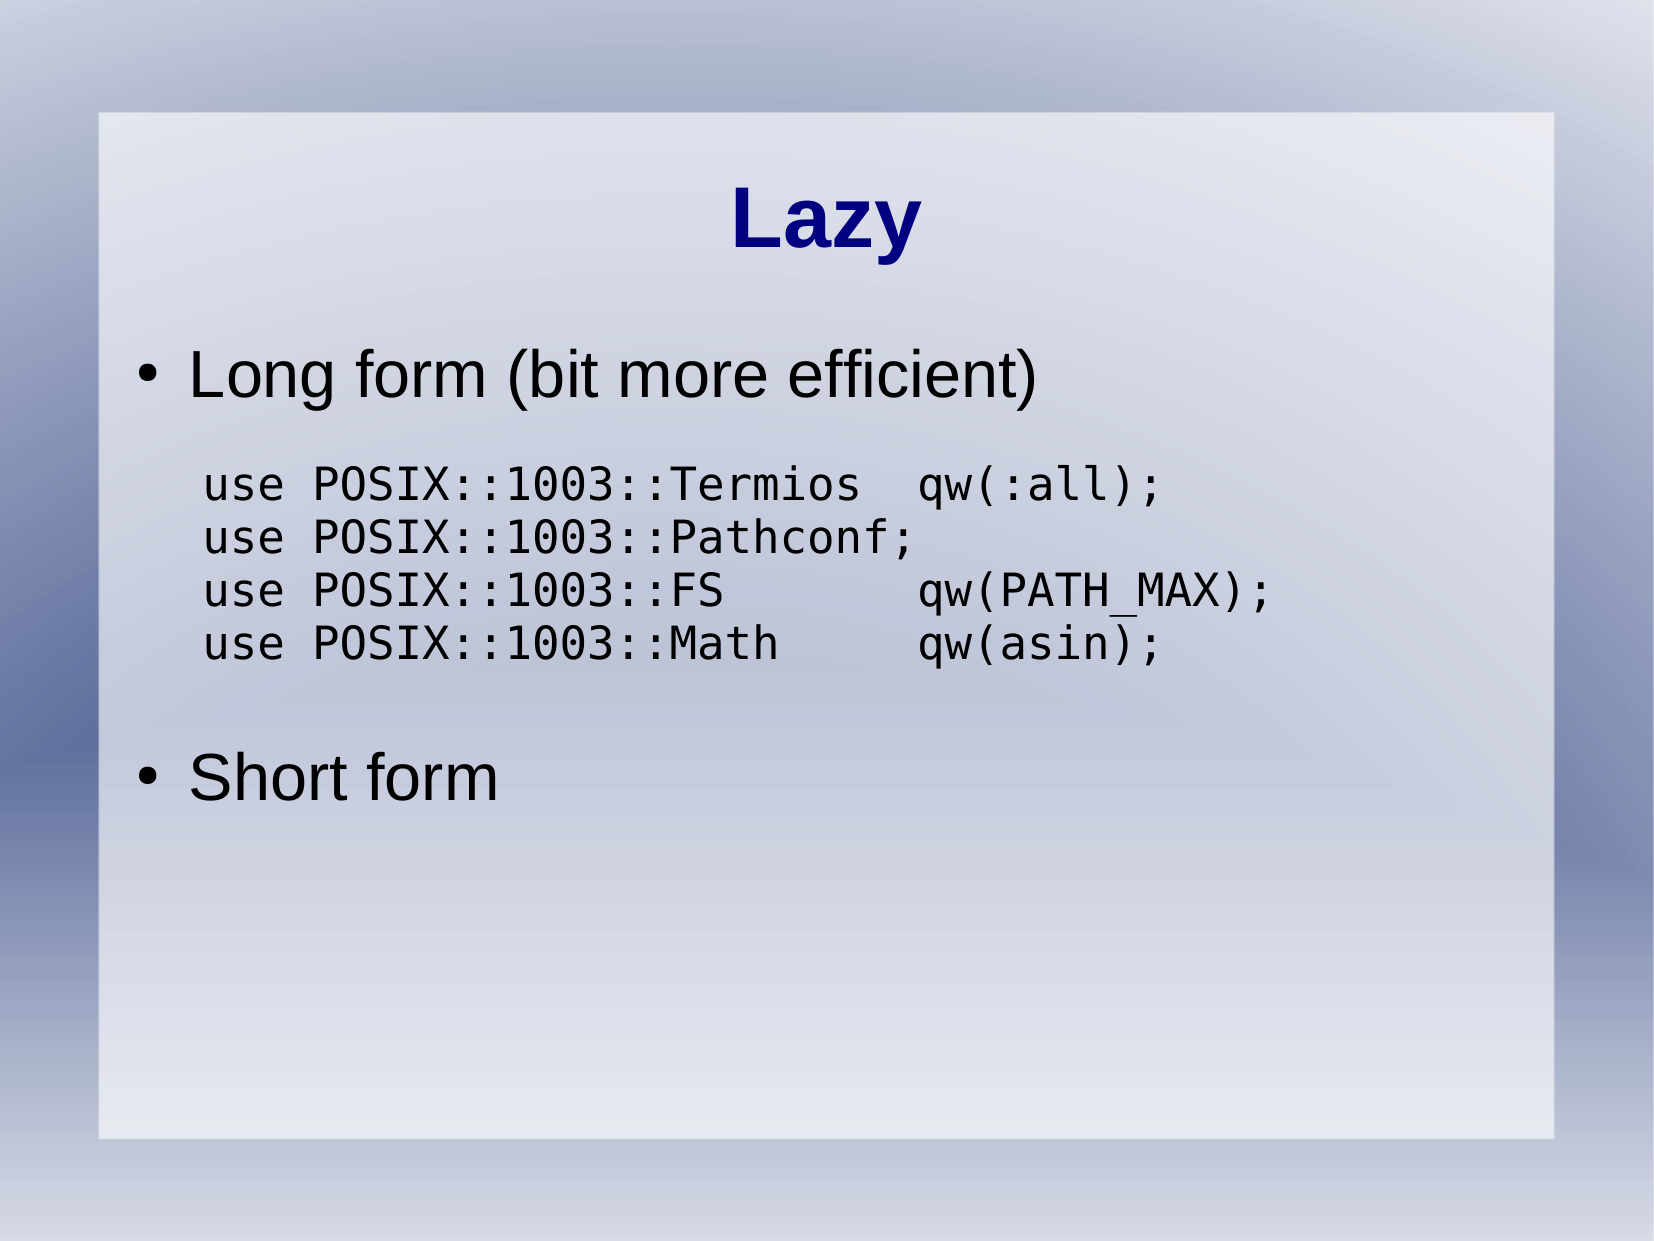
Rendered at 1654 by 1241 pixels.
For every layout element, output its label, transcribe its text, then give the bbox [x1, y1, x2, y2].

picture [0, 0, 1654, 1241]
list Long form (bit more efficient) Short form [118, 336, 1506, 1156]
title Lazy [118, 114, 1536, 322]
